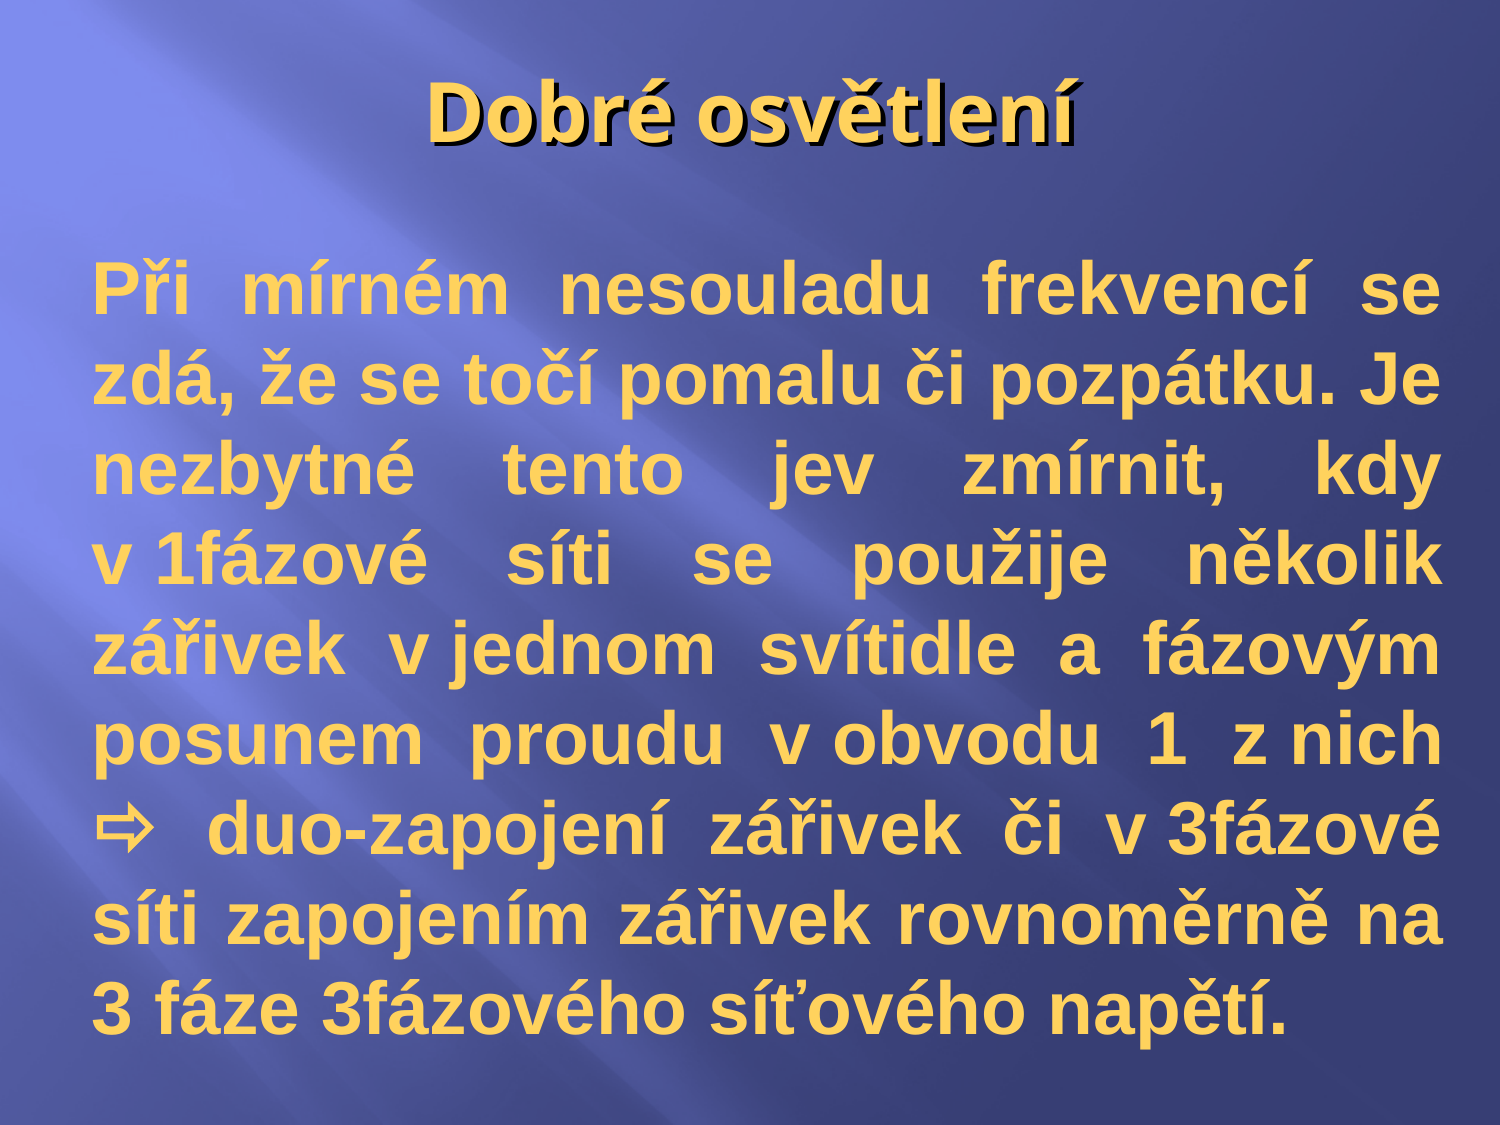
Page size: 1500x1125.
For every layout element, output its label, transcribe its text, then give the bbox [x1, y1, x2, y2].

title Dobré osvětlení [75, 45, 1426, 173]
text_box Při mírném nesouladu frekvencí se zdá, že se točí pomalu či pozpátku. Je nezbytné tento jev zmírnit, kdy v 1fázové síti se použije několik zářivek v jednom svítidle a fázovým posunem proudu v obvodu 1 z nich  duo-zapojení zářivek či v 3fázové síti zapojením zářivek rovnoměrně na 3 fáze 3fázového síťového napětí. [76, 231, 1459, 1047]
